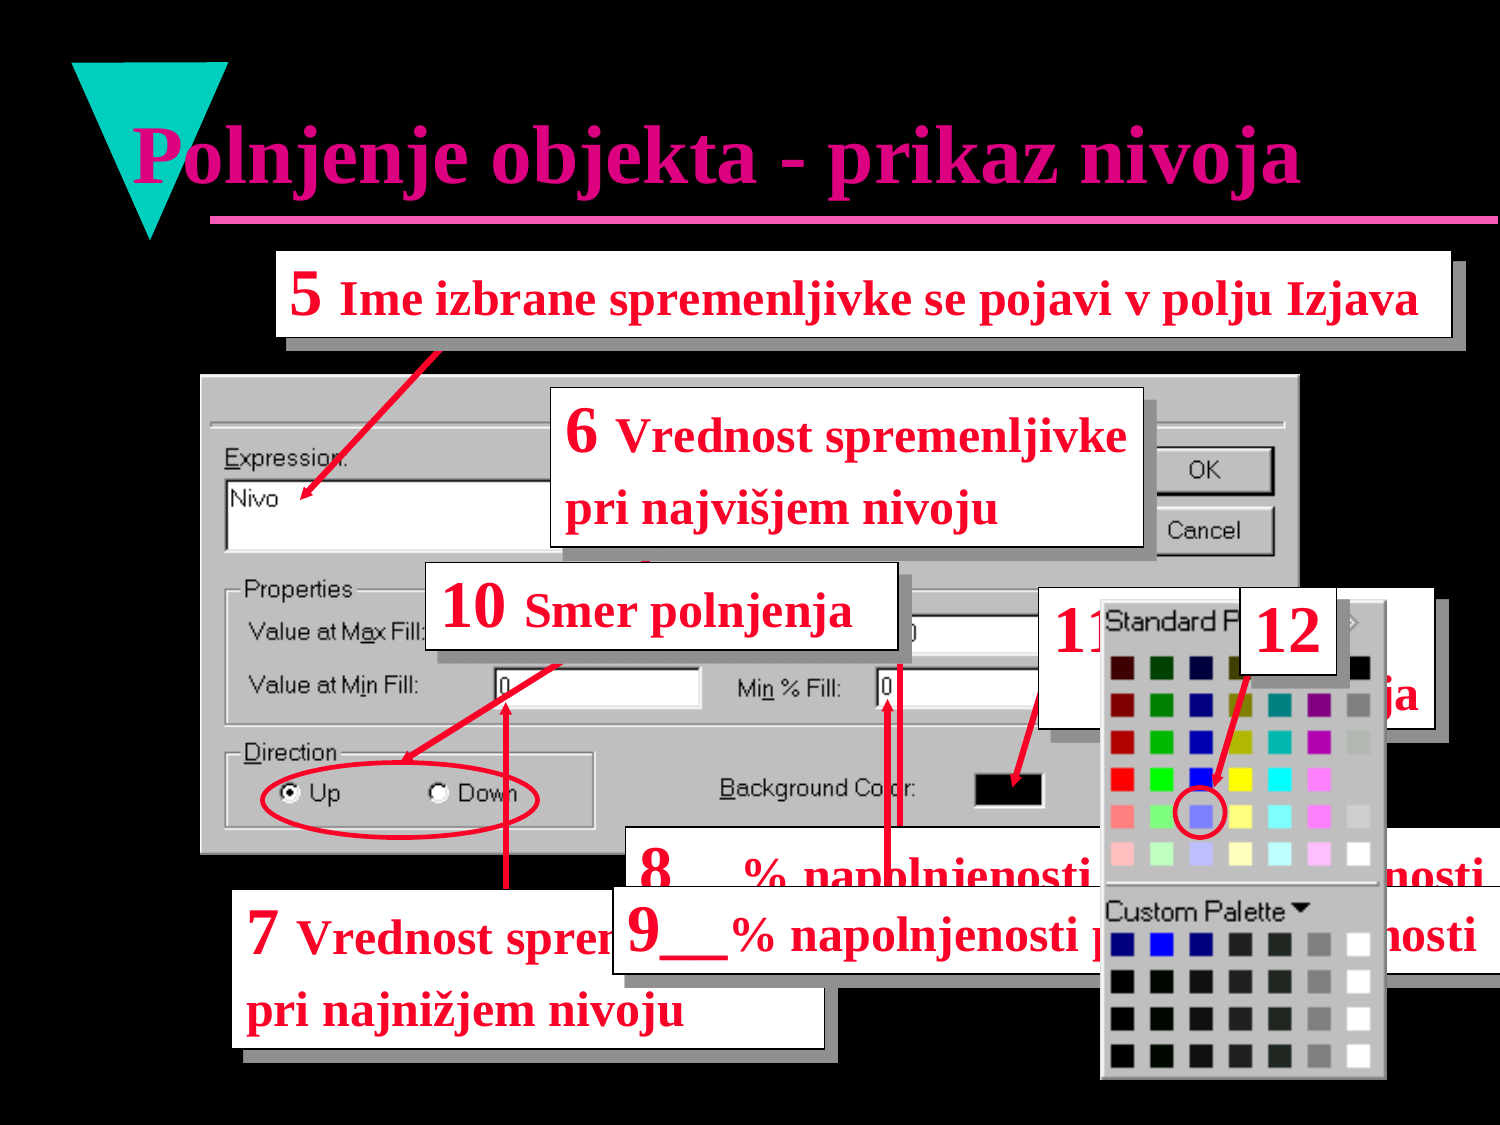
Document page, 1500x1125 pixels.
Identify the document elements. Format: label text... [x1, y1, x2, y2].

chart [509, 781, 535, 820]
text_box 8__% napolnjenosti pri max vrednosti [625, 827, 884, 886]
text_box 7 Vrednost spremenljivke pri najnižjem nivoju [231, 889, 825, 1049]
chart [265, 765, 503, 835]
text_box 11 Izberemo barvo ozadja [1038, 587, 1239, 729]
chart [414, 650, 897, 855]
text_box 5 Ime izbrane spremenljivke se pojavi v polju Izjava [275, 249, 1453, 338]
text_box 8__% napolnjenosti pri max vrednosti [891, 827, 1100, 886]
title Polnjenje objekta - prikaz nivoja [117, 63, 1500, 251]
text_box 12 [1239, 587, 1337, 675]
text_box 11 Izberemo barvo ozadja [1337, 587, 1435, 729]
text_box 8__% napolnjenosti pri max vrednosti [1387, 827, 1500, 886]
text_box 9__% napolnjenosti pri min. vrednosti [612, 886, 1100, 974]
text_box 6 Vrednost spremenljivke pri najvišjem nivoju [550, 387, 1144, 547]
chart [200, 375, 1387, 1080]
chart [1178, 790, 1222, 835]
text_box 9__% napolnjenosti pri min. vrednosti [1387, 886, 1500, 974]
text_box 10 Smer polnjenja [425, 562, 898, 650]
